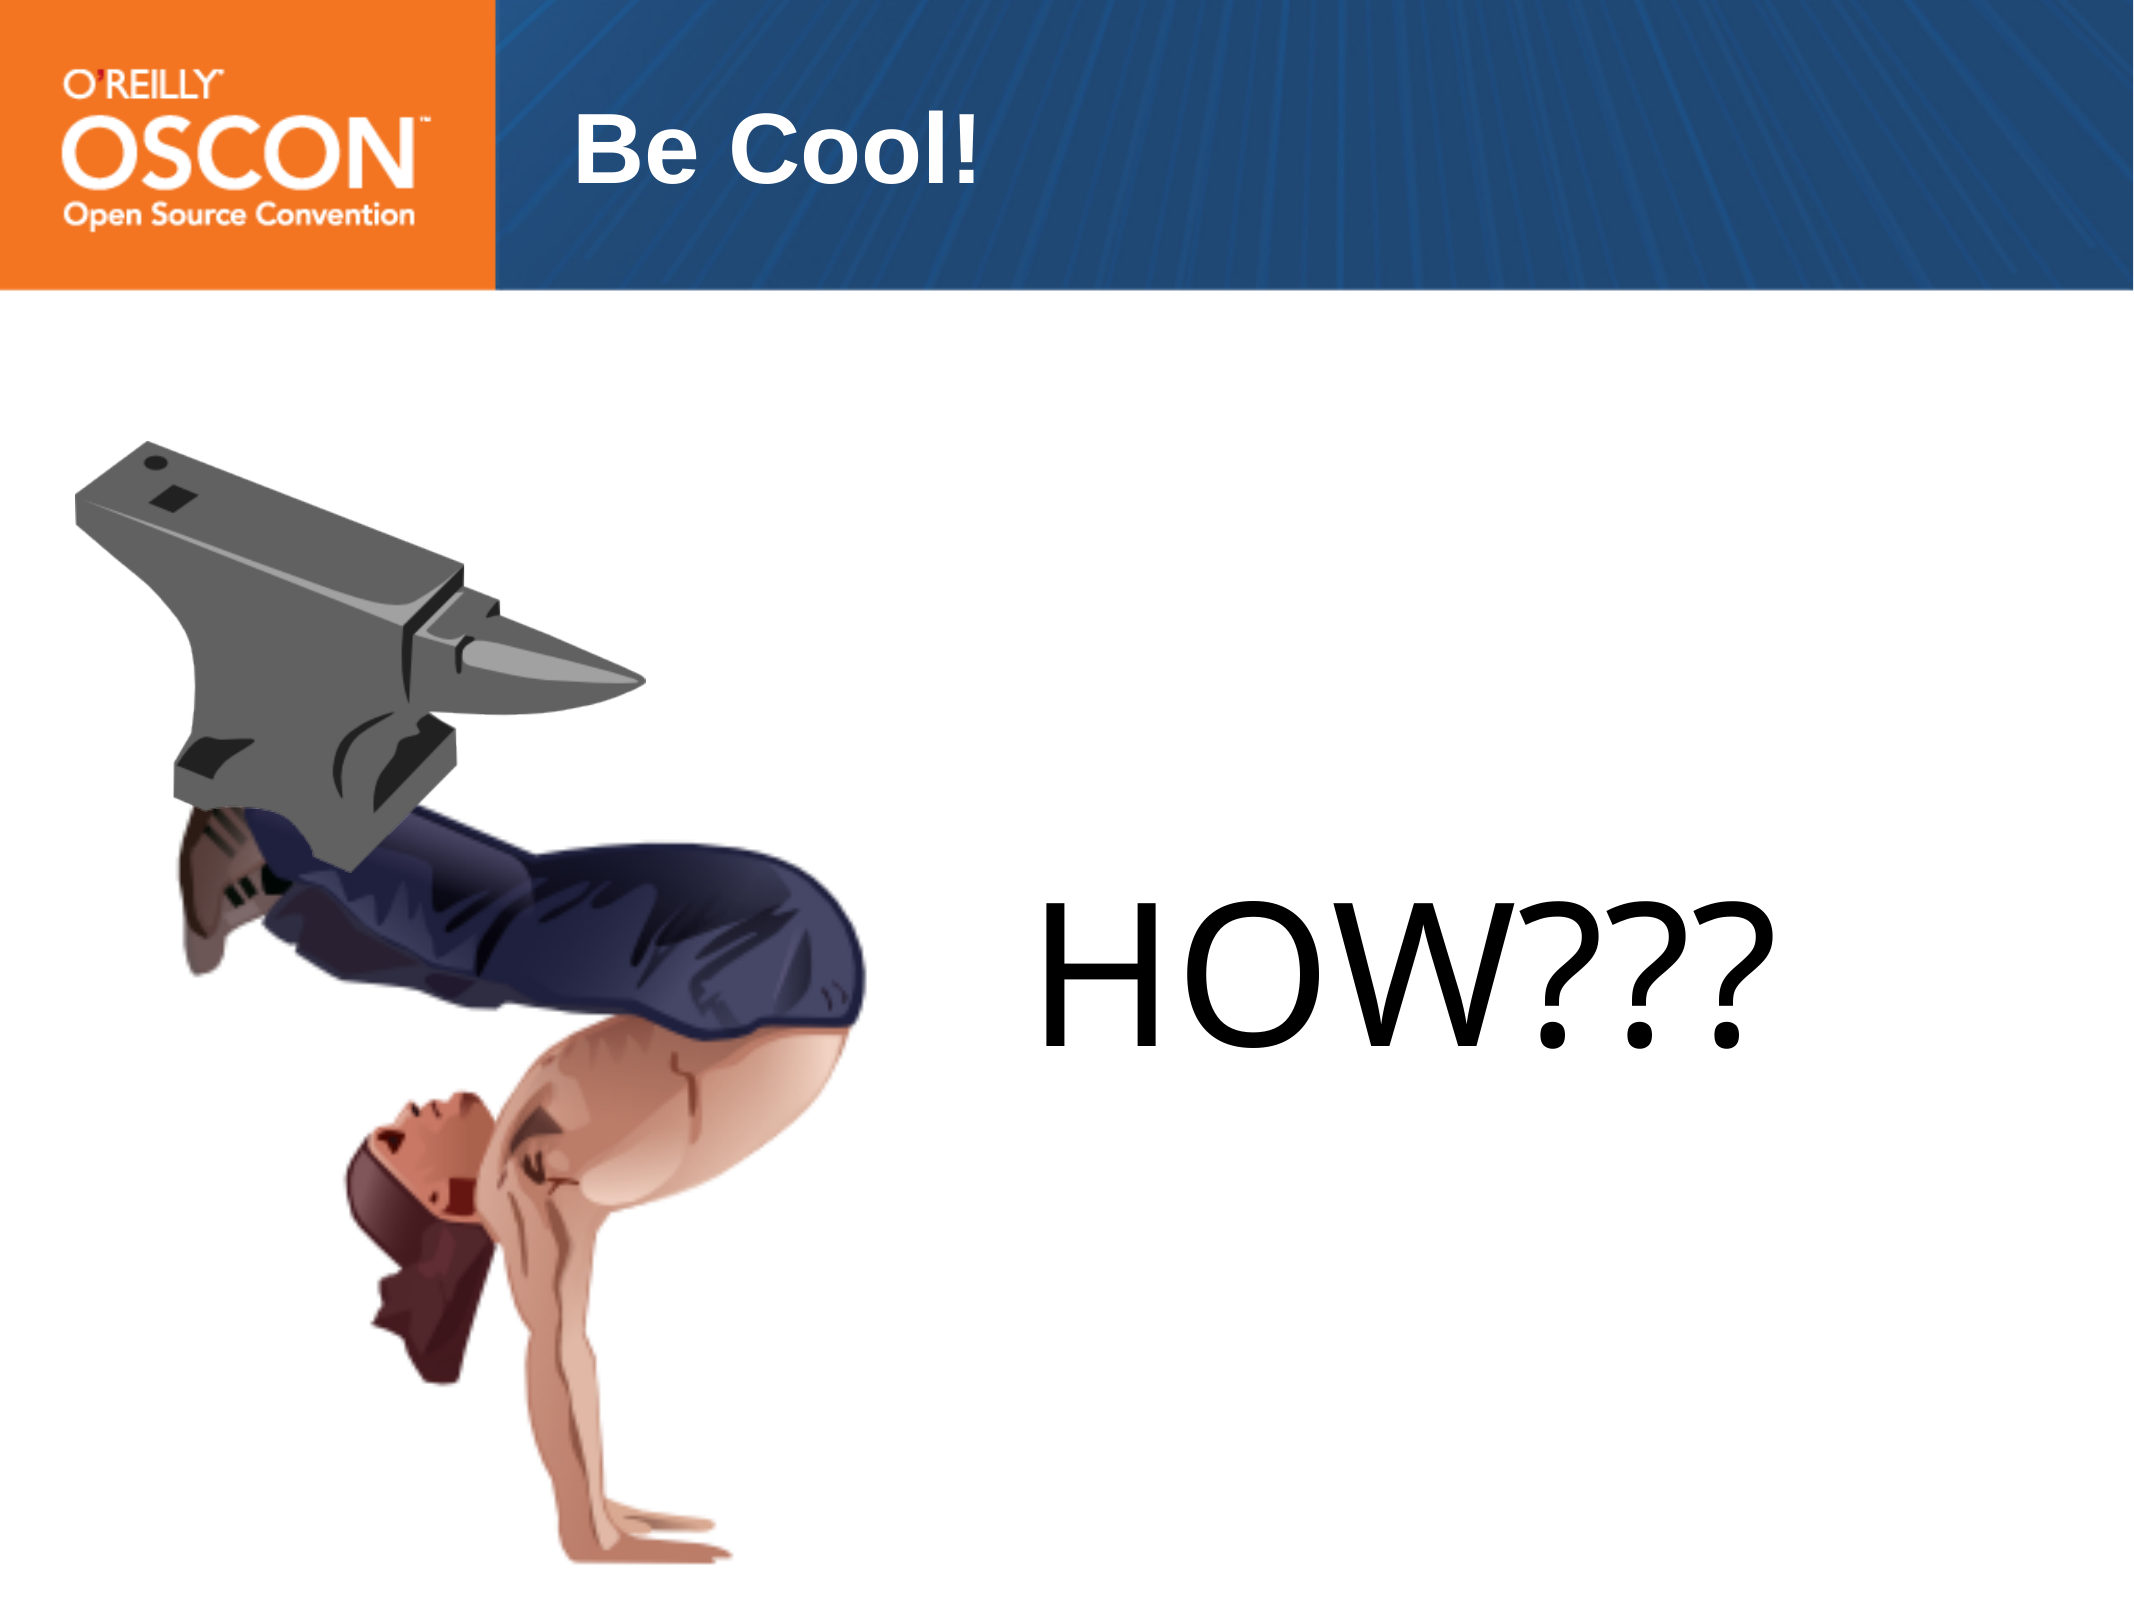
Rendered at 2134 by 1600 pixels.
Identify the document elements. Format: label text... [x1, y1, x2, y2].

picture [0, 0, 2134, 1600]
title Be Cool! [572, 41, 2086, 257]
text_box HOW??? [1012, 825, 2134, 1070]
